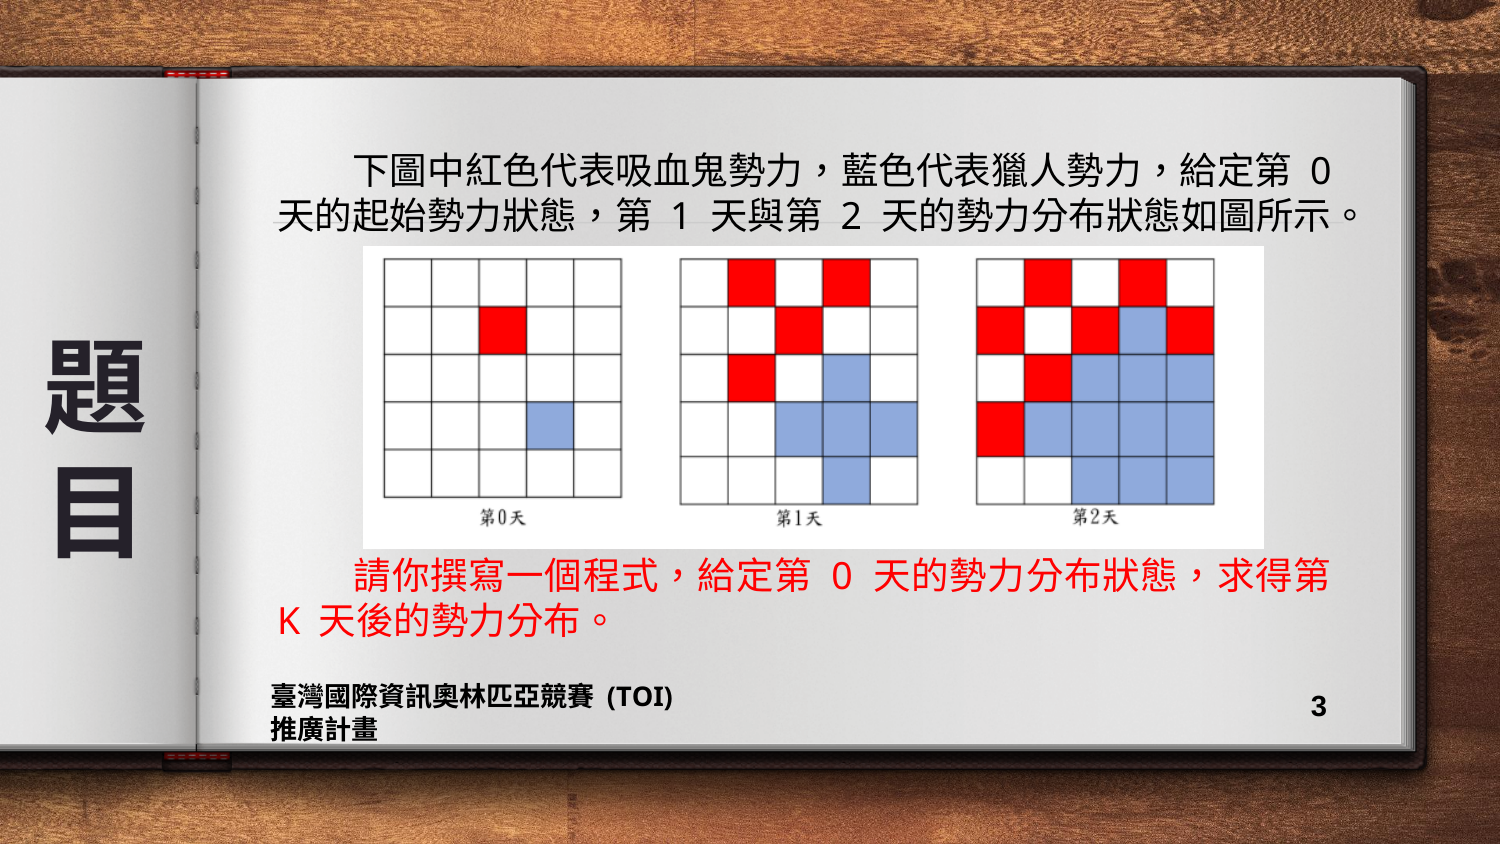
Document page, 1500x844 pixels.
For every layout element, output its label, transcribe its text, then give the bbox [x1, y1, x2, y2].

text_box 下圖中紅色代表吸血鬼勢力，藍色代表獵人勢力，給定第 0 天的起始勢力狀態，第 1 天與第 2 天的勢力分布狀態如圖所示。 請你撰寫一個程式，給定第 0 天的勢力分布狀態，求得第 K 天後的勢力分布。 [262, 140, 1349, 684]
text_box 3 [1295, 672, 1386, 737]
text_box 題 目 [28, 306, 210, 552]
picture [363, 246, 1264, 549]
